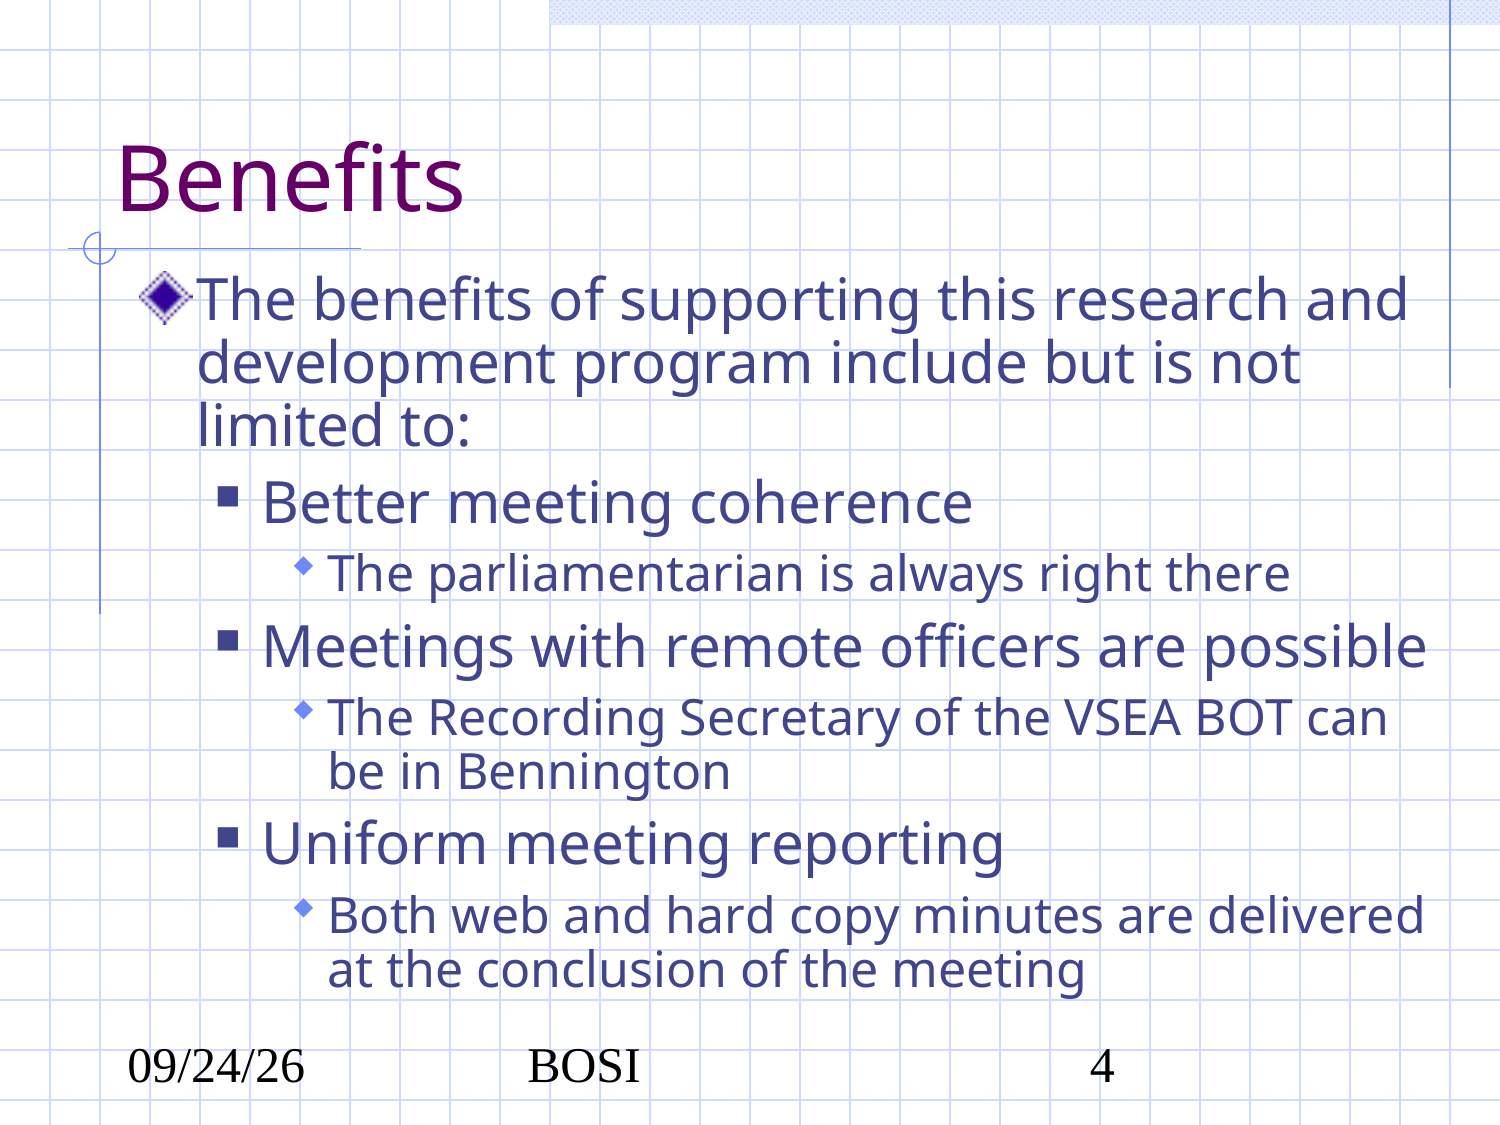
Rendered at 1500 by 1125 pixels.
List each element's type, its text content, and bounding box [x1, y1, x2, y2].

picture [1451, 0, 1500, 25]
picture [549, 0, 1449, 25]
list The benefits of supporting this research and development program include but is not limited to: Better meeting coherence The parliamentarian is always right there Meetings with remote officers are possible The Recording Secretary of the VSEA BOT can be in Bennington Uniform meeting reporting Both web and hard copy minutes are delivered at the conclusion of the meeting [125, 262, 1463, 1026]
title Benefits [99, 49, 1375, 238]
